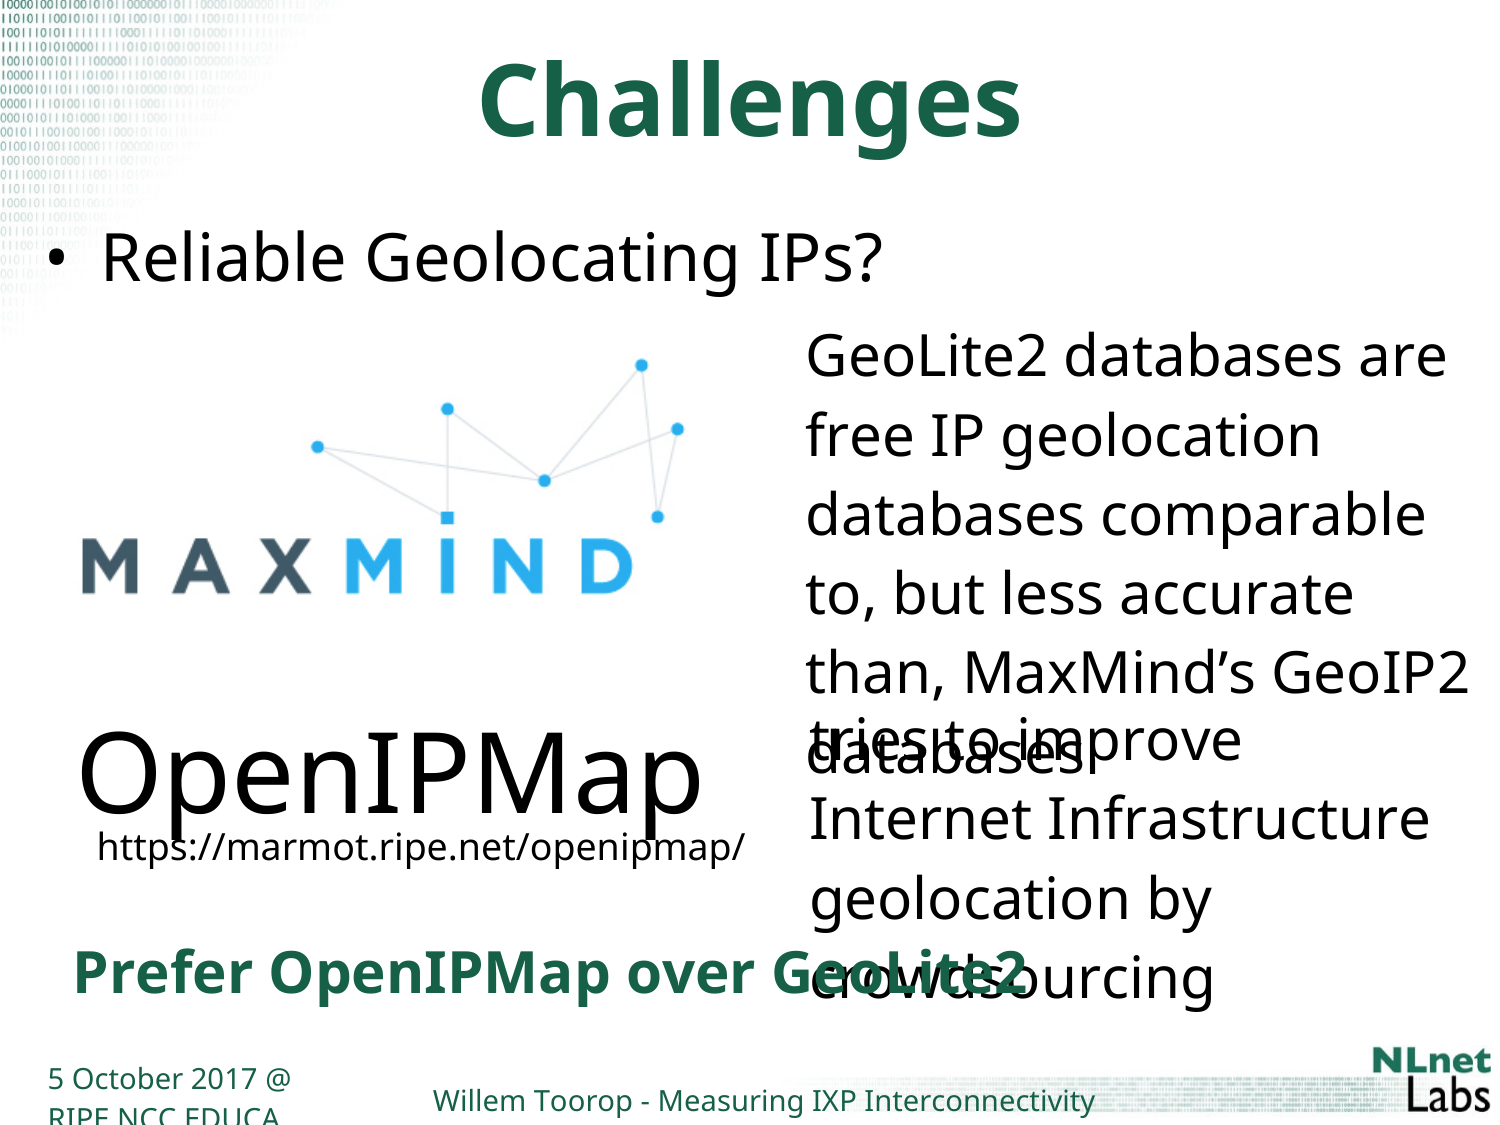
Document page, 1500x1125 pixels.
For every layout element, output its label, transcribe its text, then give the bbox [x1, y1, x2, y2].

text_box GeoLite2 databases are free IP geolocation databases comparable to, but less accurate than, MaxMind’s GeoIP2 databases [790, 307, 1491, 655]
text_box OpenIPMap [60, 686, 931, 830]
text_box tries to improve Internet Infrastructure geolocation by crowdsourcing [794, 691, 1494, 906]
picture [0, 0, 365, 210]
picture [775, 1037, 1492, 1124]
list Reliable Geolocating IPs? [0, 210, 1491, 643]
text_box https://marmot.ripe.net/openipmap/ [81, 813, 824, 895]
text_box Prefer OpenIPMap over GeoLite2 [57, 923, 1384, 1082]
title Challenges [75, 3, 1425, 192]
